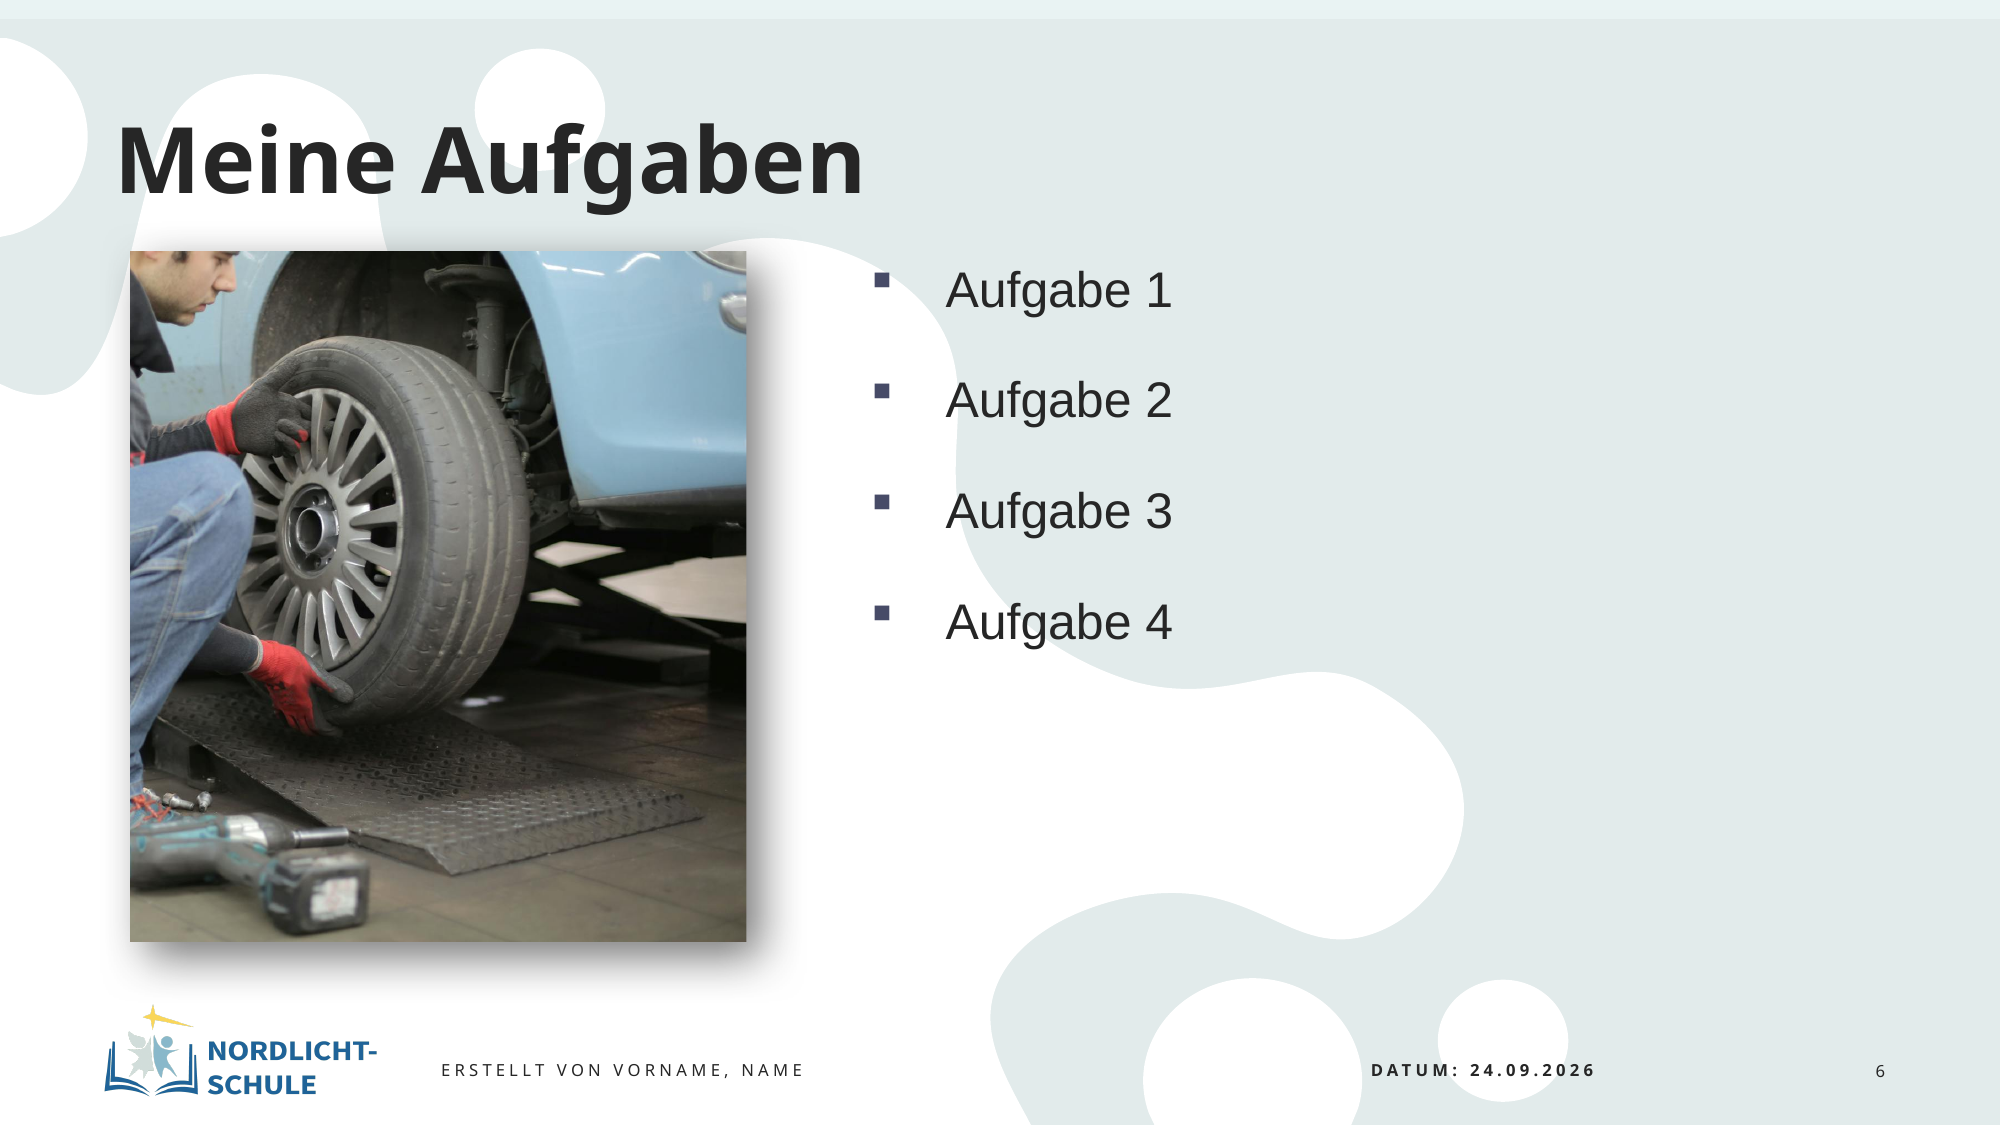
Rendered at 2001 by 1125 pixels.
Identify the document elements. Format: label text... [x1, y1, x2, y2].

picture [130, 251, 747, 943]
list Aufgabe 1 Aufgabe 2 Aufgabe 3 Aufgabe 4 [855, 219, 1857, 933]
slide_number DATUM: 21.05.2025 [1355, 1041, 1643, 1102]
title Meine Aufgaben [99, 91, 1900, 220]
picture [99, 1004, 379, 1102]
